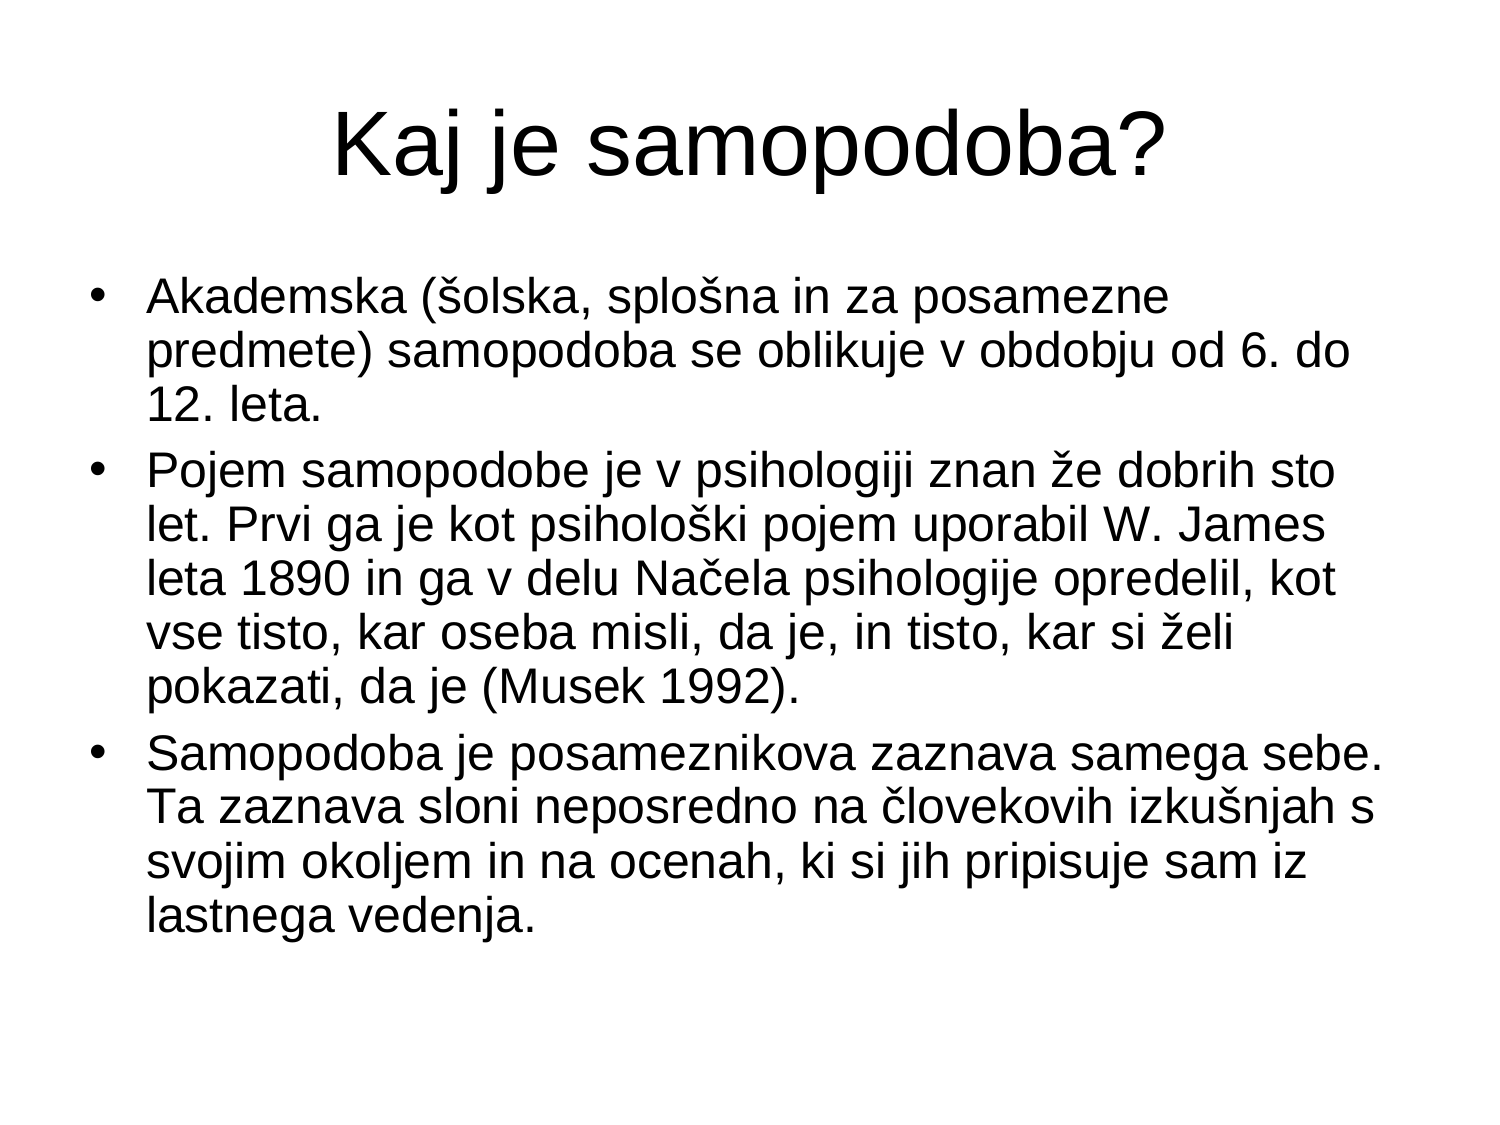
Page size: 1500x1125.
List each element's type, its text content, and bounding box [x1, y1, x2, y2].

title Kaj je samopodoba? [75, 45, 1426, 233]
list Akademska (šolska, splošna in za posamezne predmete) samopodoba se oblikuje v obdobju od 6. do 12. leta. Pojem samopodobe je v psihologiji znan že dobrih sto let. Prvi ga je kot psihološki pojem uporabil W. James leta 1890 in ga v delu Načela psihologije opredelil, kot vse tisto, kar oseba misli, da je, in tisto, kar si želi pokazati, da je (Musek 1992). Samopodoba je posameznikova zaznava samega sebe. Ta zaznava sloni neposredno na človekovih izkušnjah s svojim okoljem in na ocenah, ki si jih pripisuje sam iz lastnega vedenja. [75, 262, 1426, 1019]
